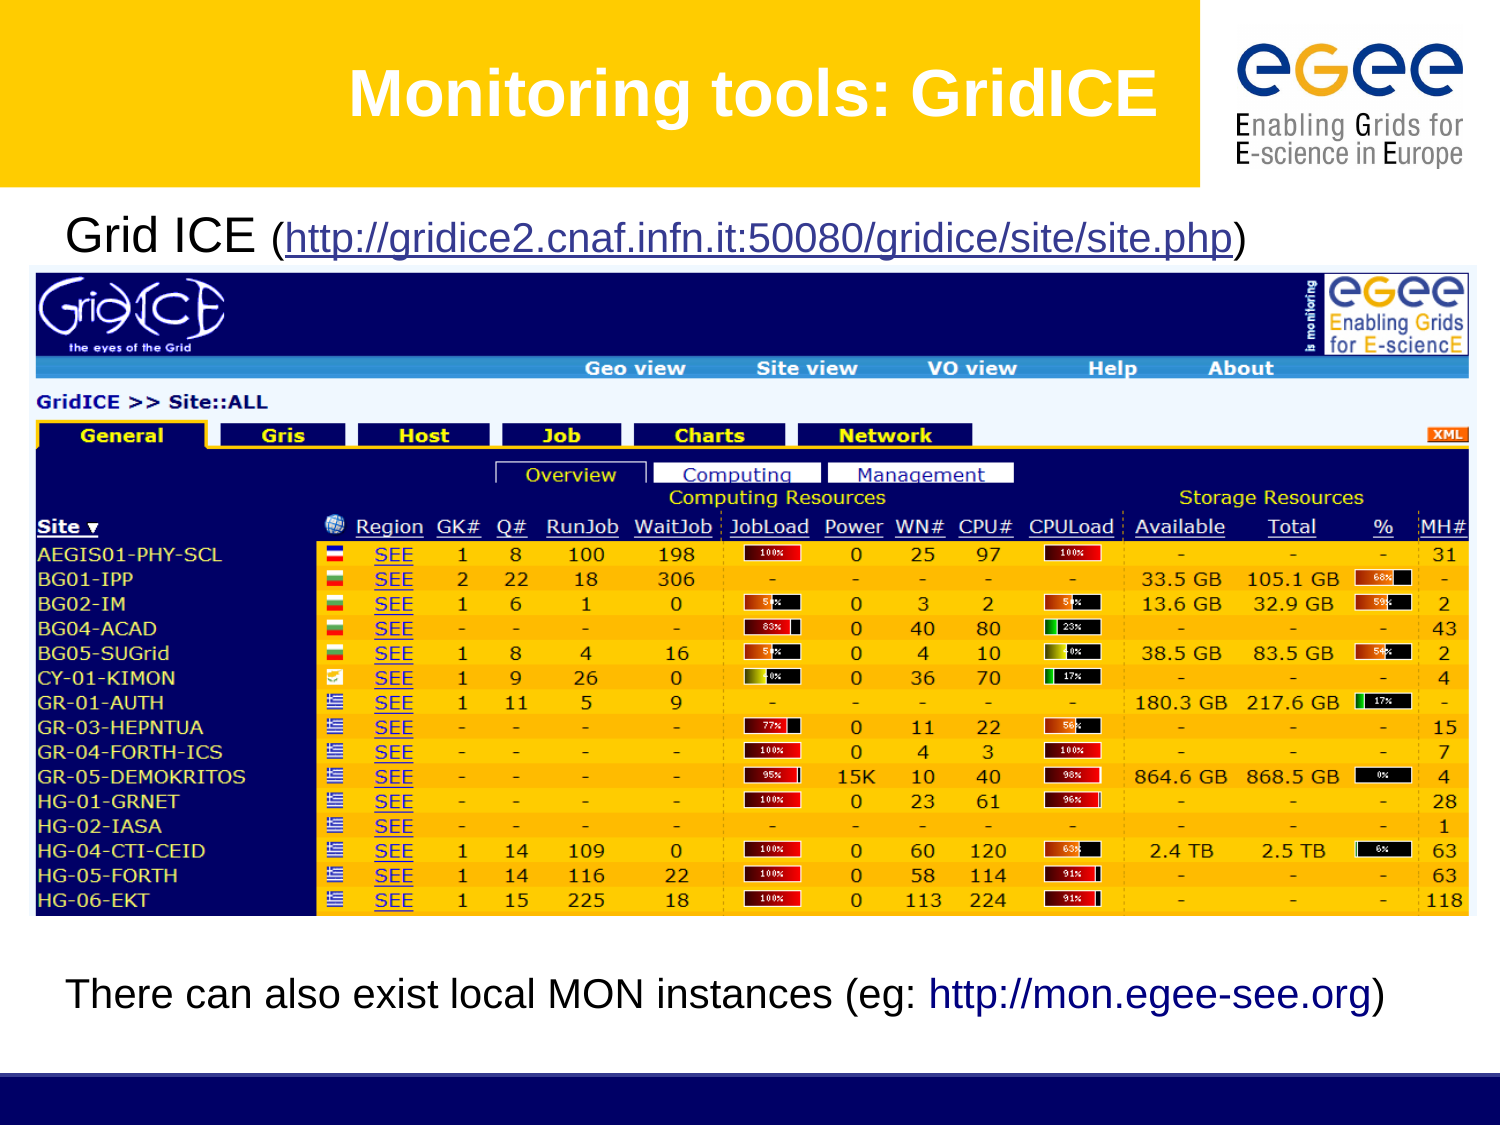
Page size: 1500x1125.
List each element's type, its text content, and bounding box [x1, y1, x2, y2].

list Grid ICE (http://gridice2.cnaf.infn.it:50080/gridice/site/site.php) There can also exist local MON instances (eg: http://mon.egee-see.org) [50, 200, 1463, 265]
title Monitoring tools: GridICE [12, 37, 1175, 150]
picture [1237, 24, 1463, 169]
list Grid ICE (http://gridice2.cnaf.infn.it:50080/gridice/site/site.php) There can also exist local MON instances (eg: http://mon.egee-see.org) [50, 916, 1463, 1030]
picture [29, 265, 1477, 916]
